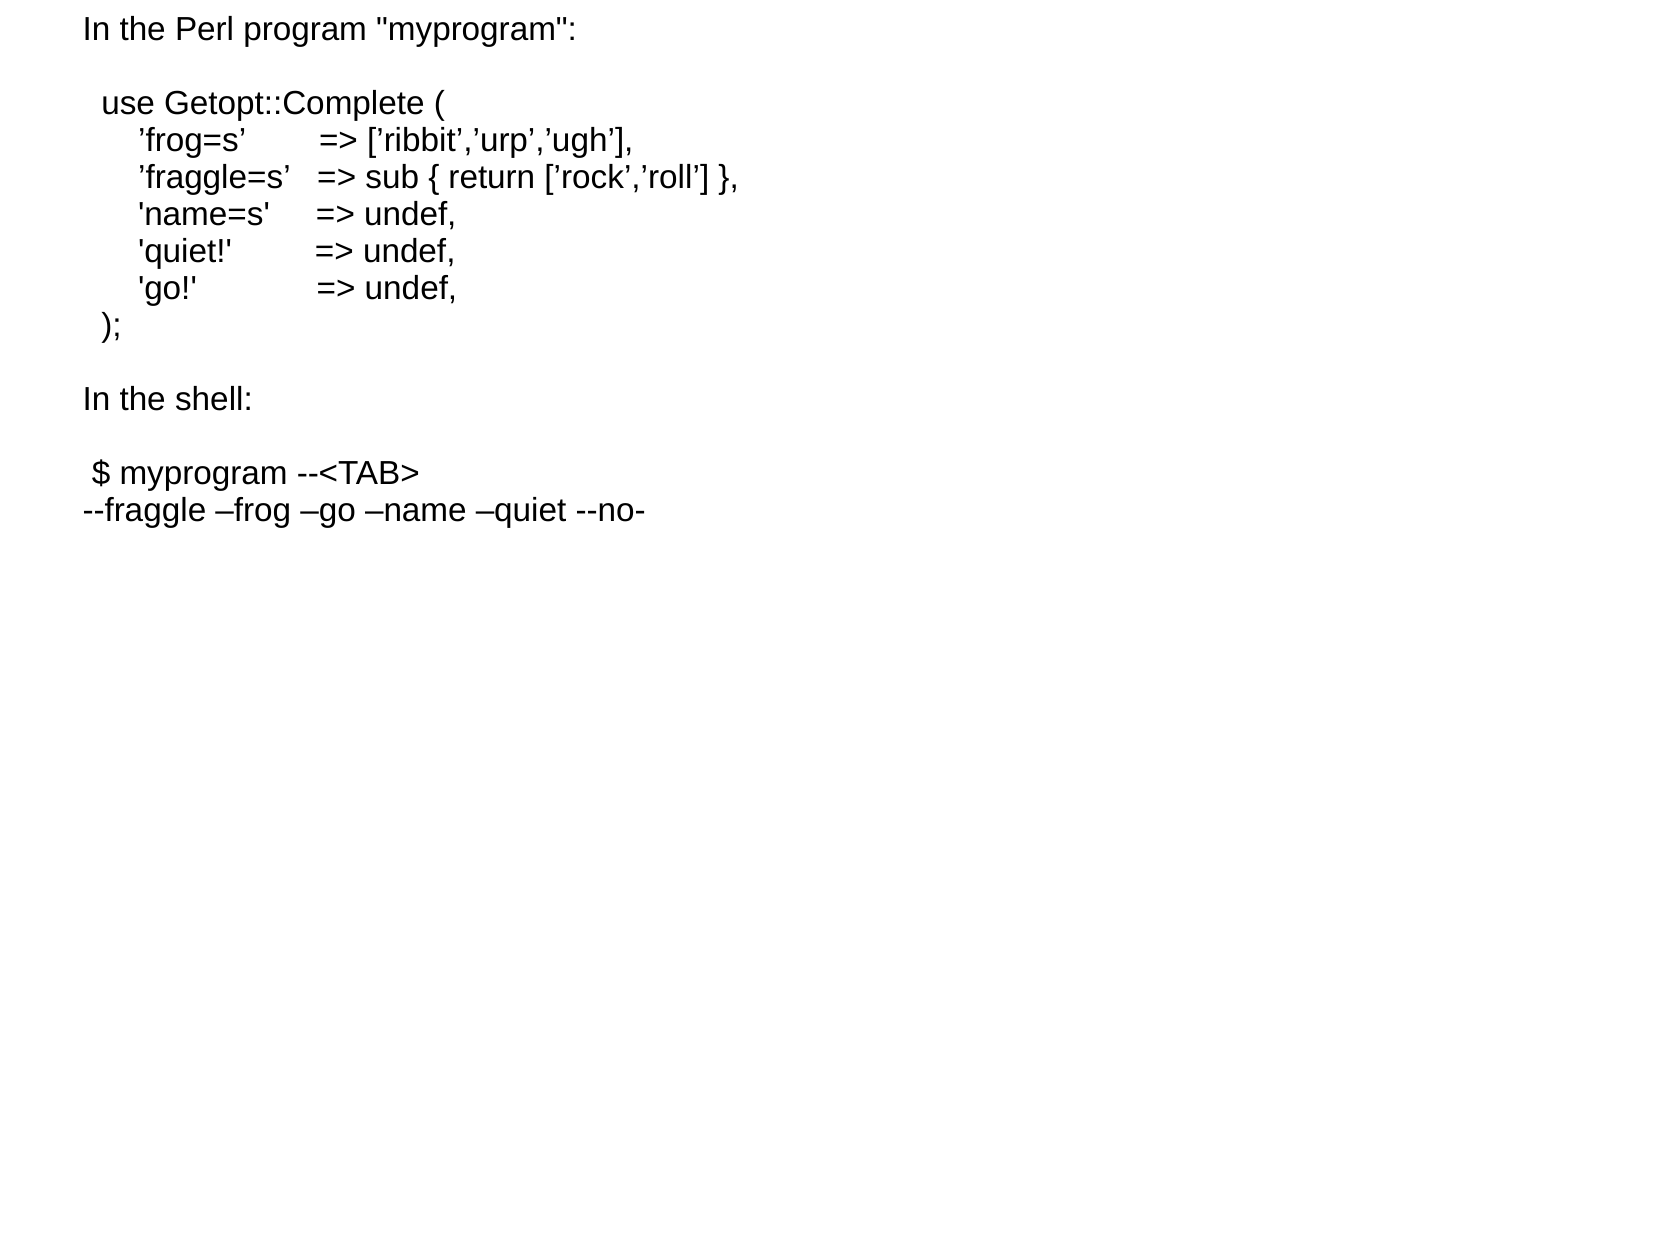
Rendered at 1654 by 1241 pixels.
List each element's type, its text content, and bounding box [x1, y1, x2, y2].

subtitle In the Perl program "myprogram": use Getopt::Complete ( ’frog=s’ => [’ribbit’,’urp’,’ugh’], ’fraggle=s’ => sub { return [’rock’,’roll’] }, 'name=s' => undef, 'quiet!' => undef, 'go!' => undef, ); In the shell: $ myprogram --<TAB> --fraggle –frog –go –name –quiet --no- [82, 10, 1571, 1070]
